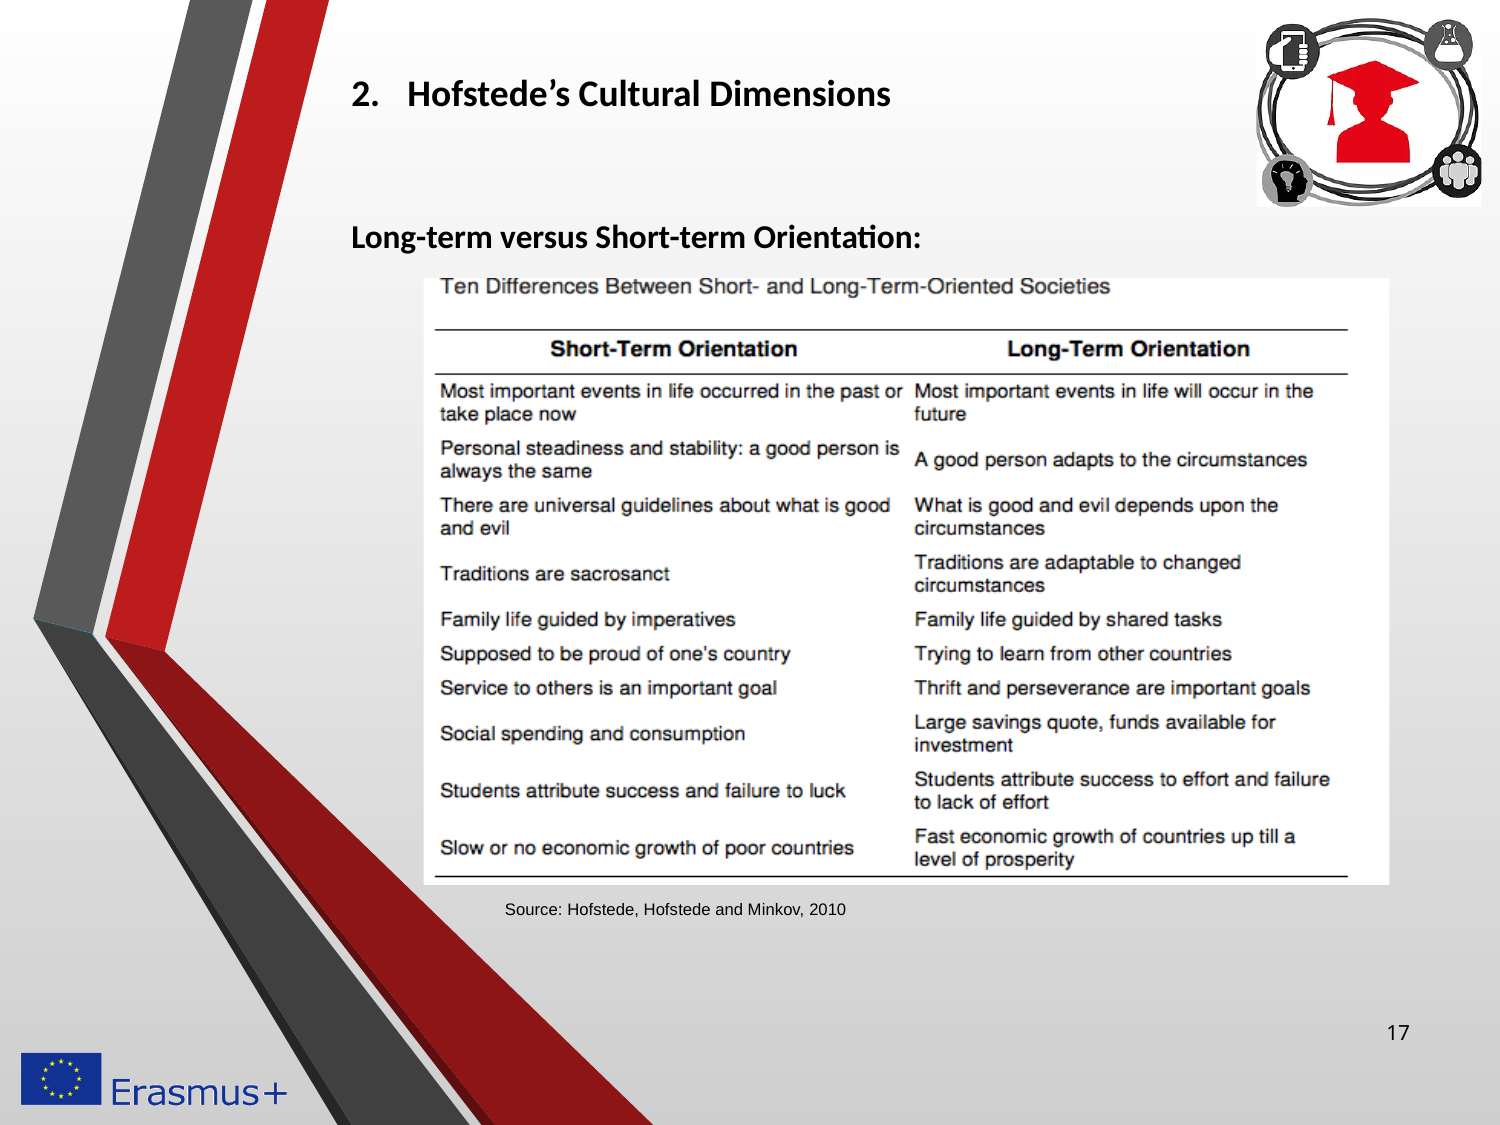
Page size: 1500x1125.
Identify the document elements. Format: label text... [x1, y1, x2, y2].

text_box Source: Hofstede, Hofstede and Minkov, 2010 [490, 890, 1093, 926]
chart [1257, 19, 1483, 209]
picture [5, 1037, 302, 1120]
picture [1256, 18, 1482, 207]
picture [423, 278, 1390, 885]
text_box Long-term versus Short-term Orientation: [336, 208, 1258, 301]
slide_number <numer> [1357, 1003, 1425, 1064]
text_box Hofstede’s Cultural Dimensions [336, 61, 1247, 122]
